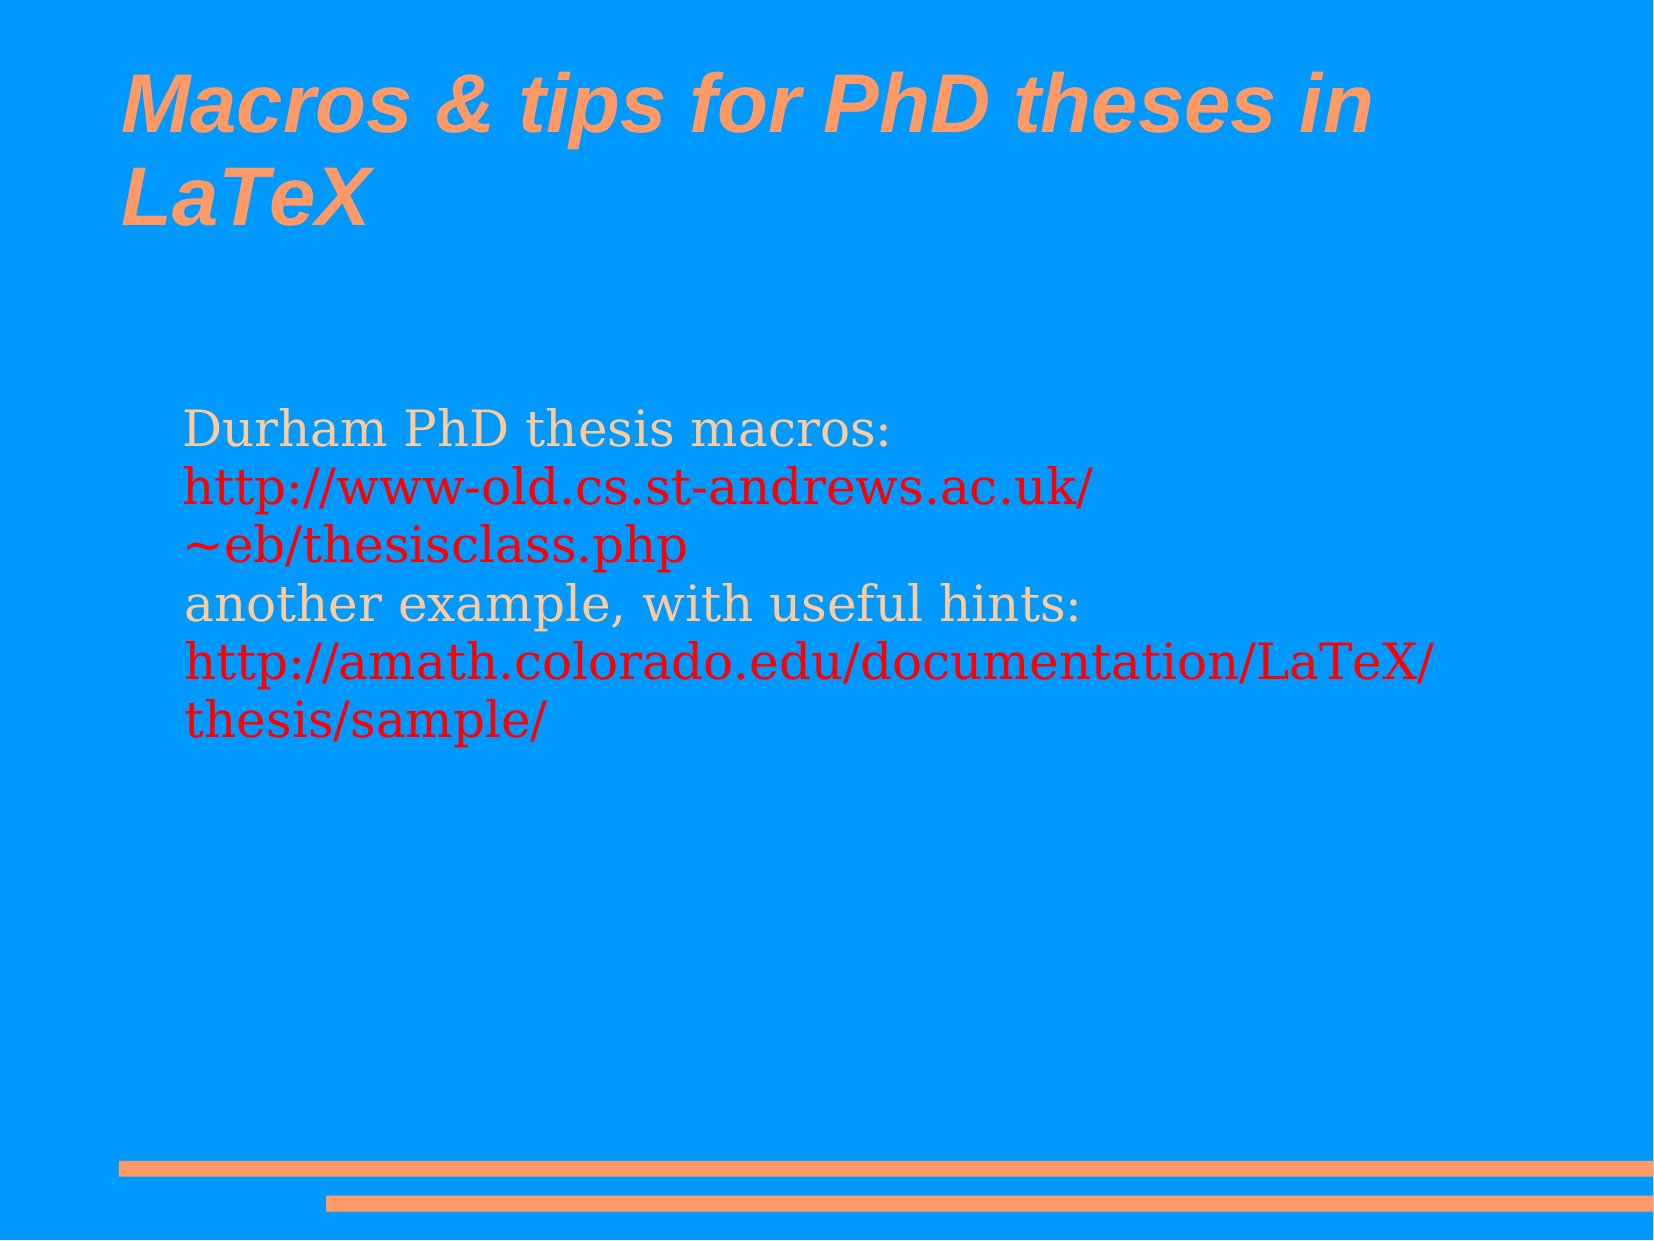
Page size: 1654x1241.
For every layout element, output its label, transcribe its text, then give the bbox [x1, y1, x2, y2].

text_box Durham PhD thesis macros: http://www-old.cs.st-andrews.ac.uk/ ~eb/thesisclass.php [182, 399, 1412, 692]
title Macros & tips for PhD theses in LaTeX [121, 42, 1534, 258]
text_box another example, with useful hints: http://amath.colorado.edu/documentation/LaTeX/ thesis/sample/ [184, 574, 1502, 750]
